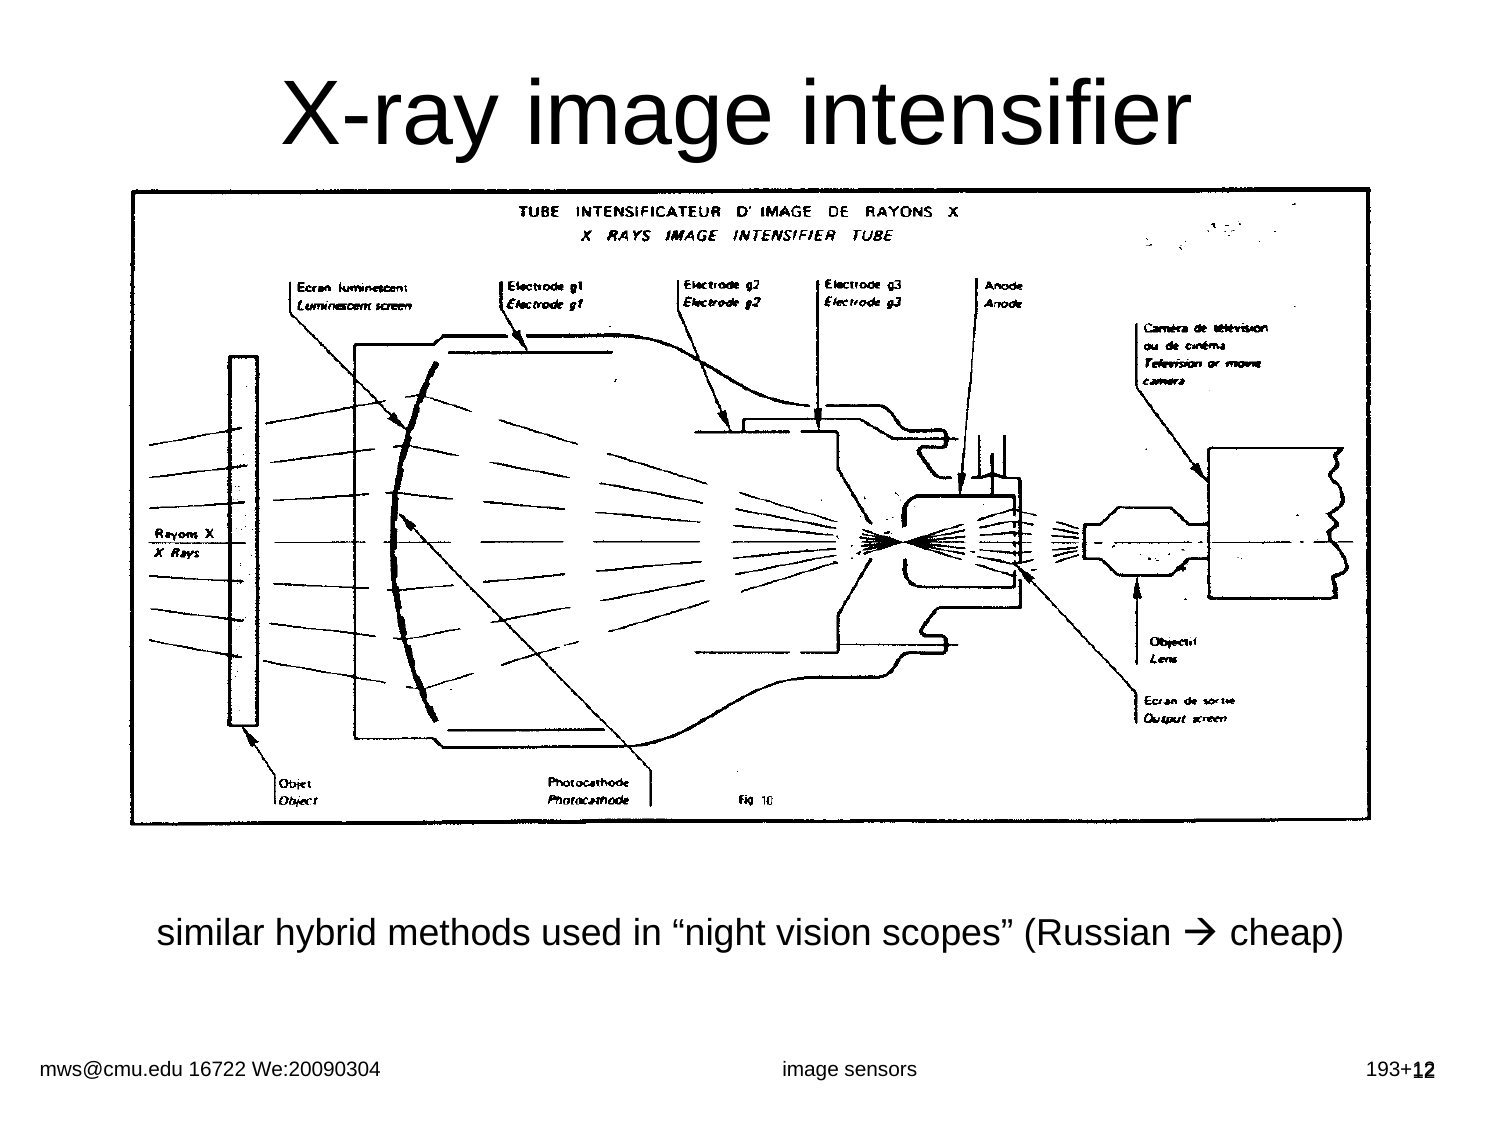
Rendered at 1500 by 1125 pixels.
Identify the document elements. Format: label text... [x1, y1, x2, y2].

picture [125, 187, 1375, 826]
title X-ray image intensifier [99, 53, 1375, 172]
text_box <number> [1262, 1049, 1450, 1101]
text_box similar hybrid methods used in “night vision scopes” (Russian  cheap) [141, 899, 1360, 961]
